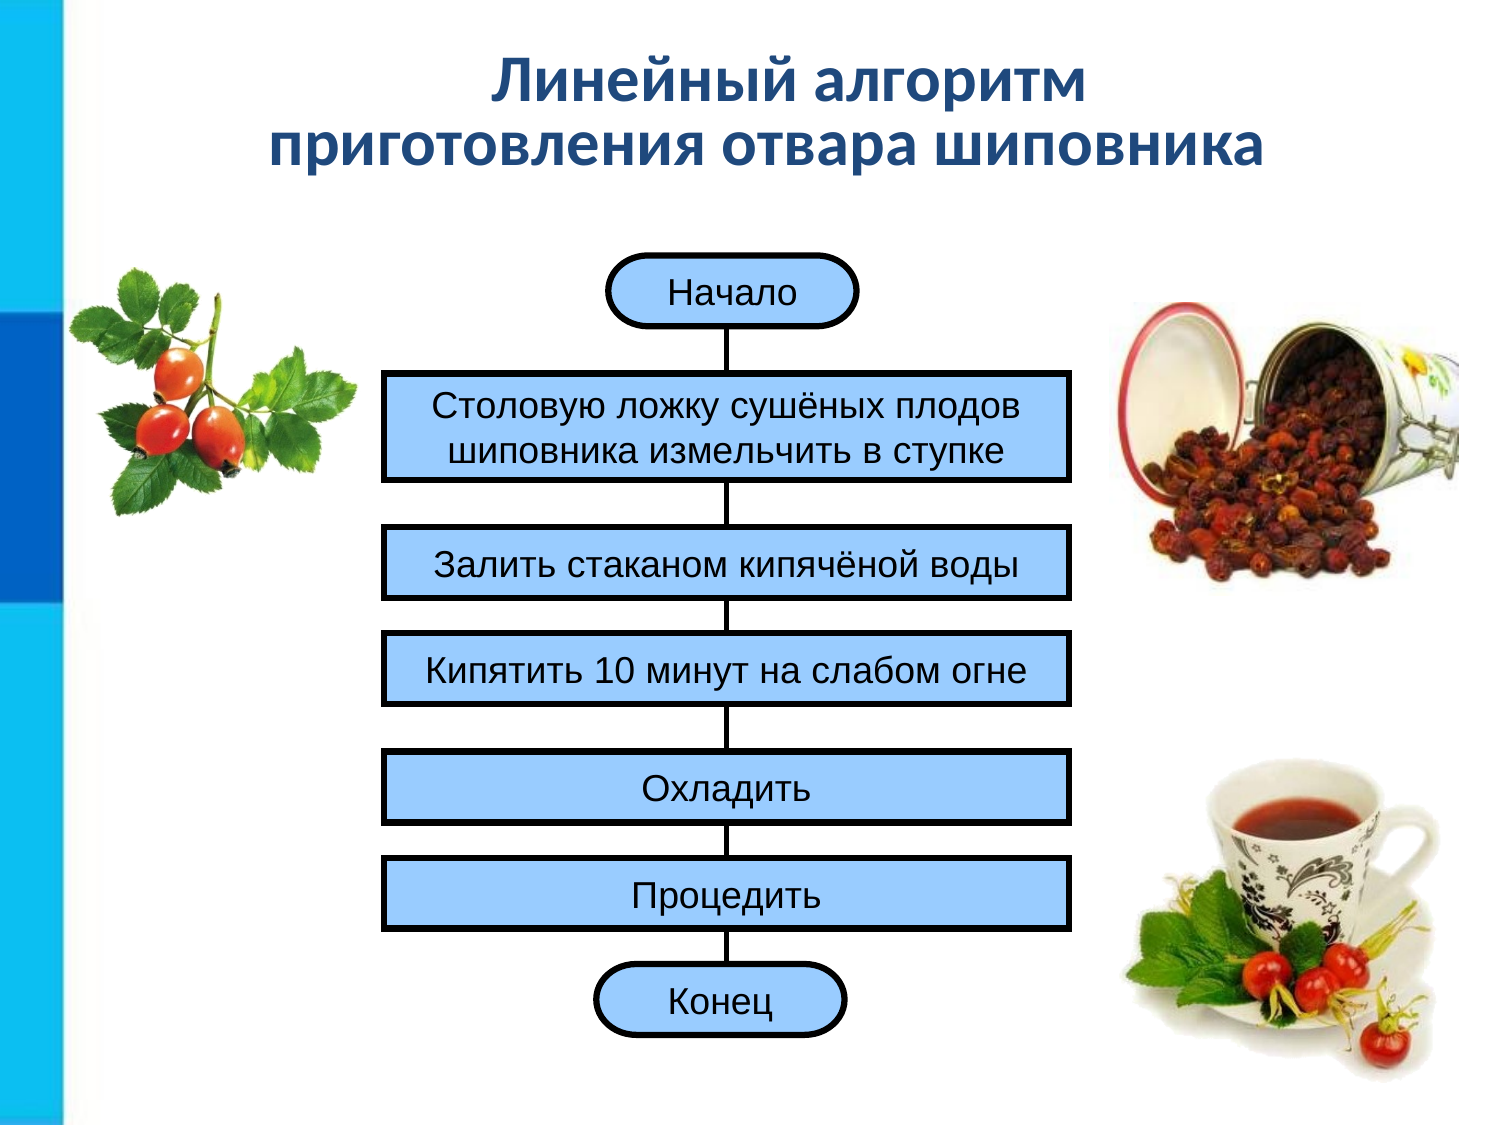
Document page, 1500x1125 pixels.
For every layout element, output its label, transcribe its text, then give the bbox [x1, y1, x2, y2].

text_box Линейный алгоритм приготовления отвара шиповника [76, 42, 1459, 187]
text_box Конец [596, 964, 845, 1035]
text_box Столовую ложку сушёных плодов шиповника измельчить в ступке [383, 373, 1069, 480]
text_box Начало [608, 255, 857, 327]
text_box Охладить [384, 751, 1070, 823]
text_box Залить стаканом кипячёной воды [384, 527, 1070, 598]
picture [0, 0, 1500, 1125]
text_box Процедить [384, 857, 1070, 929]
text_box Кипятить 10 минут на слабом огне [384, 633, 1070, 705]
